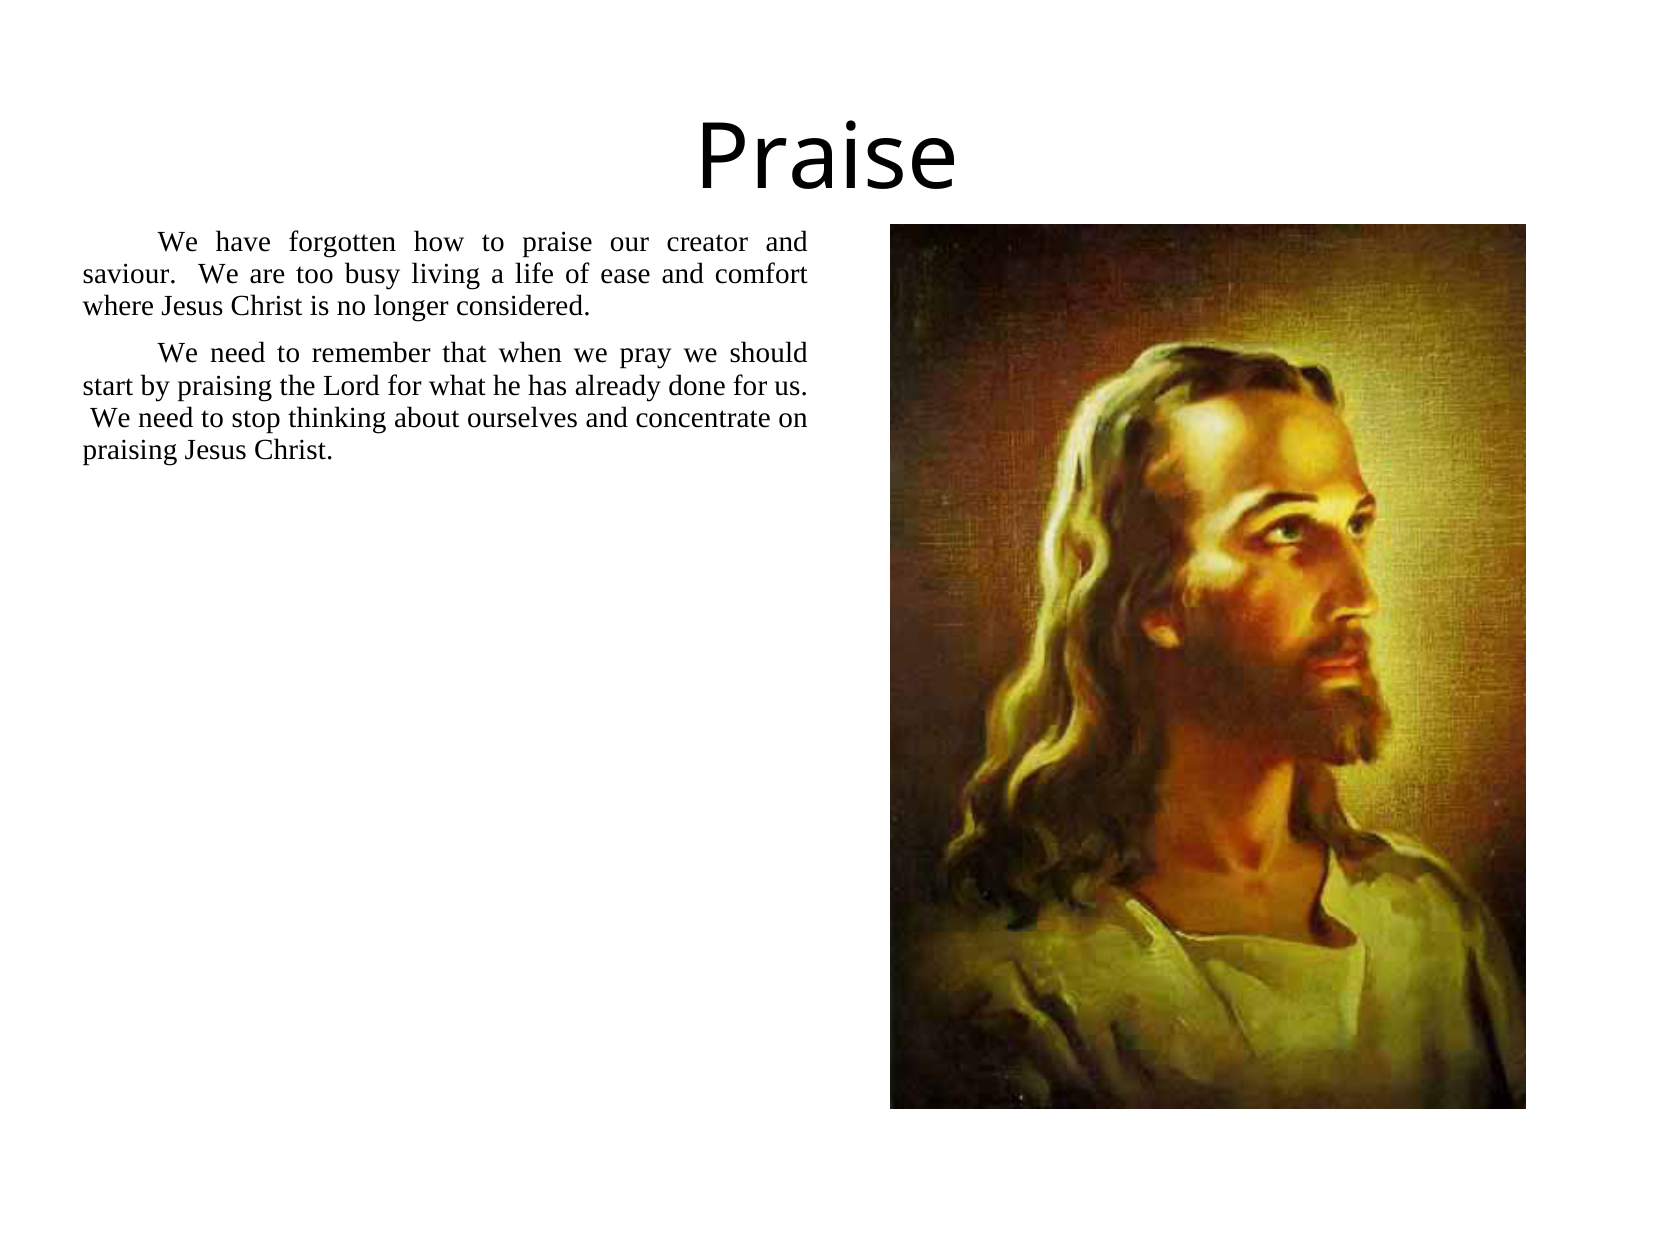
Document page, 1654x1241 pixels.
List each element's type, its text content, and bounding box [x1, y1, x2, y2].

title Praise [82, 49, 1571, 257]
list We have forgotten how to praise our creator and saviour. We are too busy living a life of ease and comfort where Jesus Christ is no longer considered. We need to remember that when we pray we should start by praising the Lord for what he has already done for us. We need to stop thinking about ourselves and concentrate on praising Jesus Christ. [82, 257, 809, 1109]
picture [890, 224, 1526, 1109]
